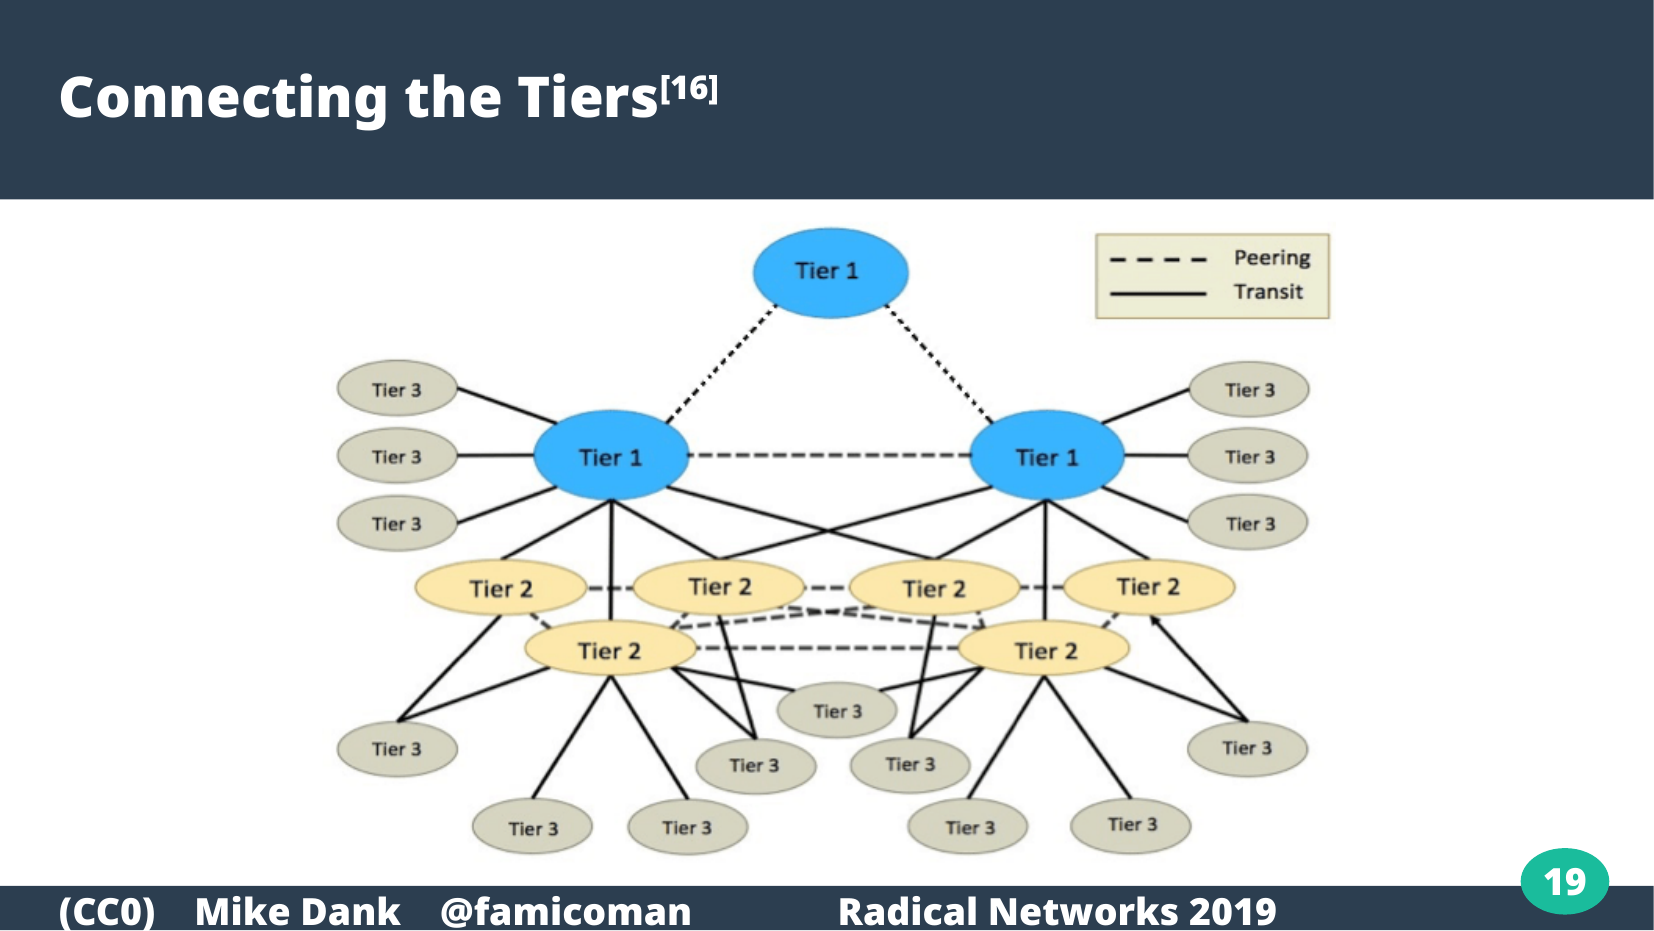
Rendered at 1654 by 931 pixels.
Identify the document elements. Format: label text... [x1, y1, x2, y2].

title Connecting the Tiers[16] [59, 37, 1595, 155]
picture [322, 209, 1336, 873]
